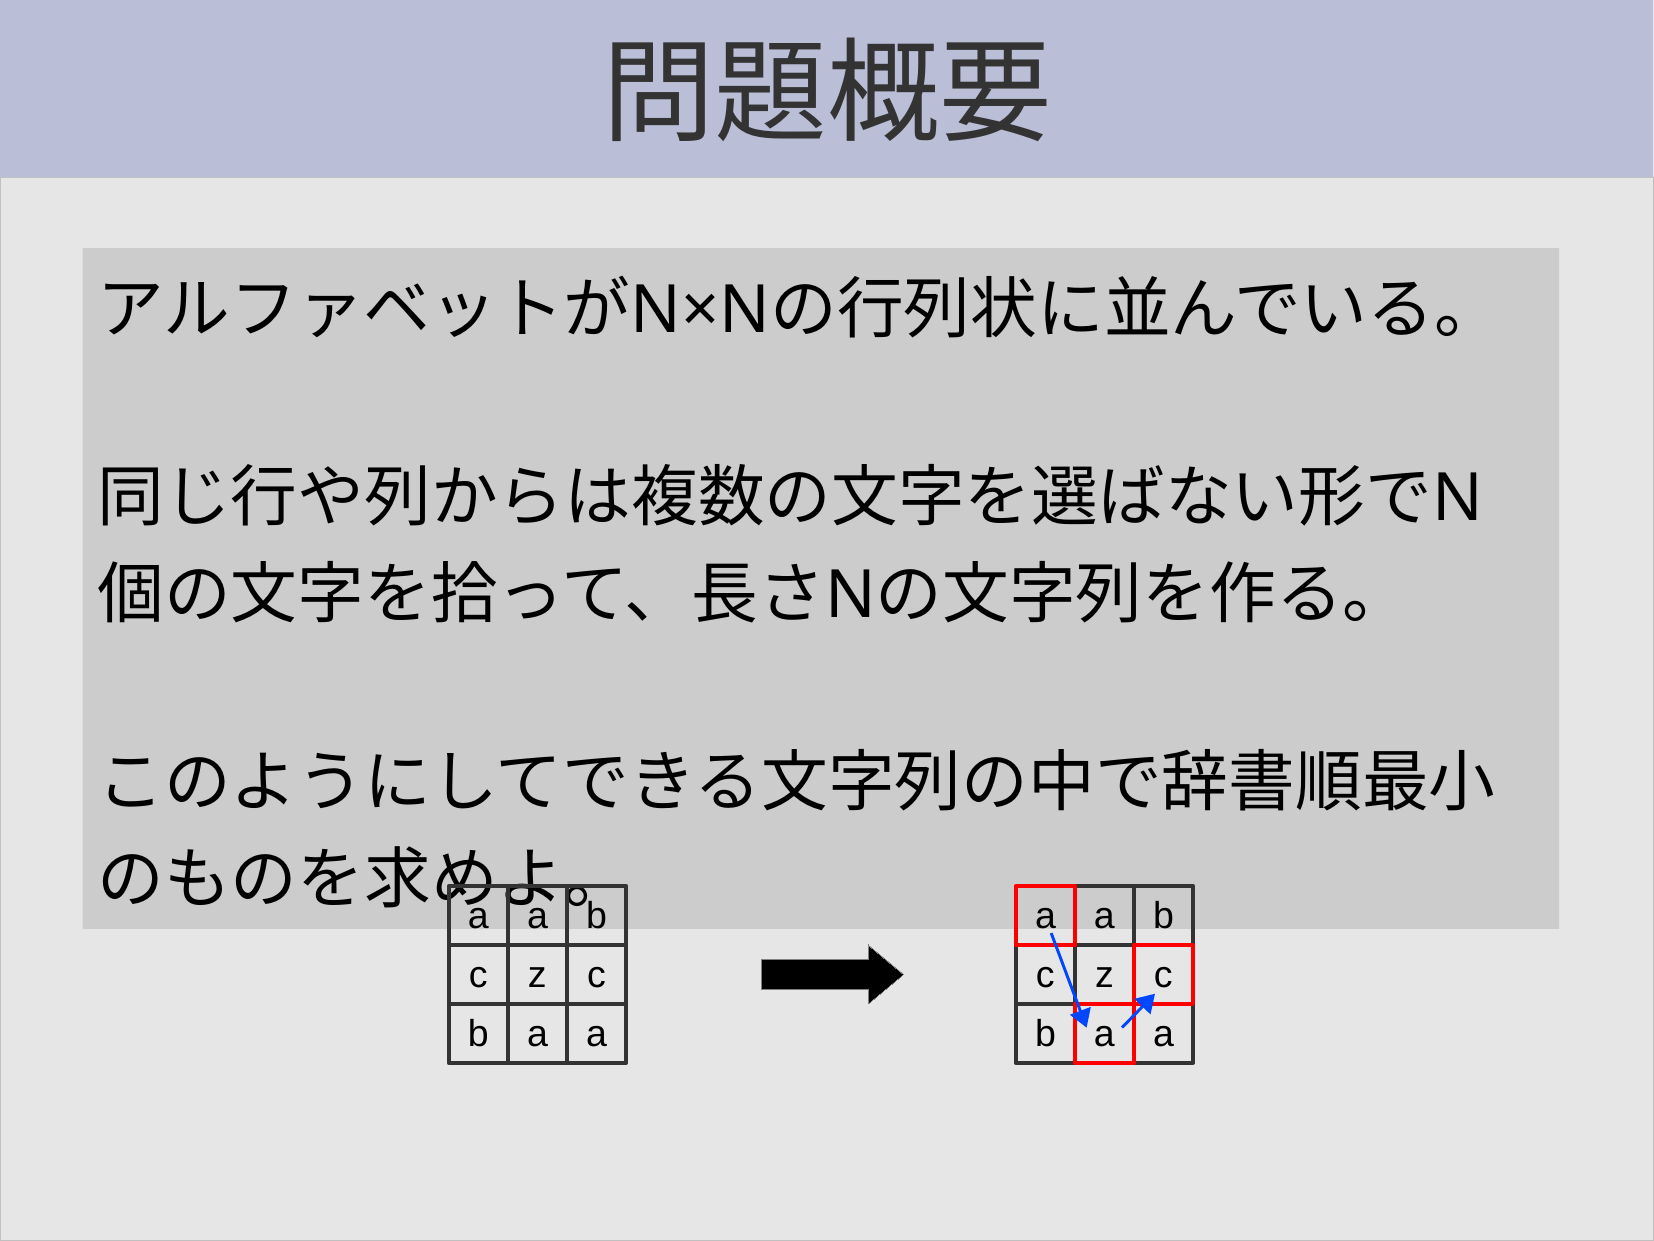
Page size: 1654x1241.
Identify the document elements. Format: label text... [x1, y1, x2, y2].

text_box c [1015, 945, 1074, 1003]
text_box a [1134, 1004, 1140, 1012]
text_box a [1075, 885, 1133, 944]
text_box c [1133, 944, 1193, 1004]
text_box a [1134, 1004, 1193, 1063]
text_box z [1074, 944, 1133, 1003]
text_box a [1015, 885, 1075, 945]
text_box b [566, 885, 626, 944]
text_box b [448, 1003, 507, 1063]
text_box [761, 944, 904, 1004]
text_box a [566, 1003, 626, 1063]
text_box z [507, 944, 566, 1003]
title 問題概要 [121, 20, 1534, 148]
text_box c [448, 944, 507, 1003]
text_box b [1015, 1003, 1074, 1064]
text_box a [507, 885, 566, 944]
text_box a [448, 885, 507, 944]
text_box a [1074, 1003, 1134, 1064]
text_box アルファベットがN×Nの行列状に並んでいる。 同じ行や列からは複数の文字を選ばない形でN個の文字を拾って、長さNの文字列を作る。 このようにしてできる文字列の中で辞書順最小のものを求めよ。 [82, 248, 1560, 745]
text_box c [1058, 945, 1074, 987]
text_box b [1133, 885, 1193, 944]
text_box c [566, 944, 626, 1003]
text_box a [507, 1003, 566, 1063]
